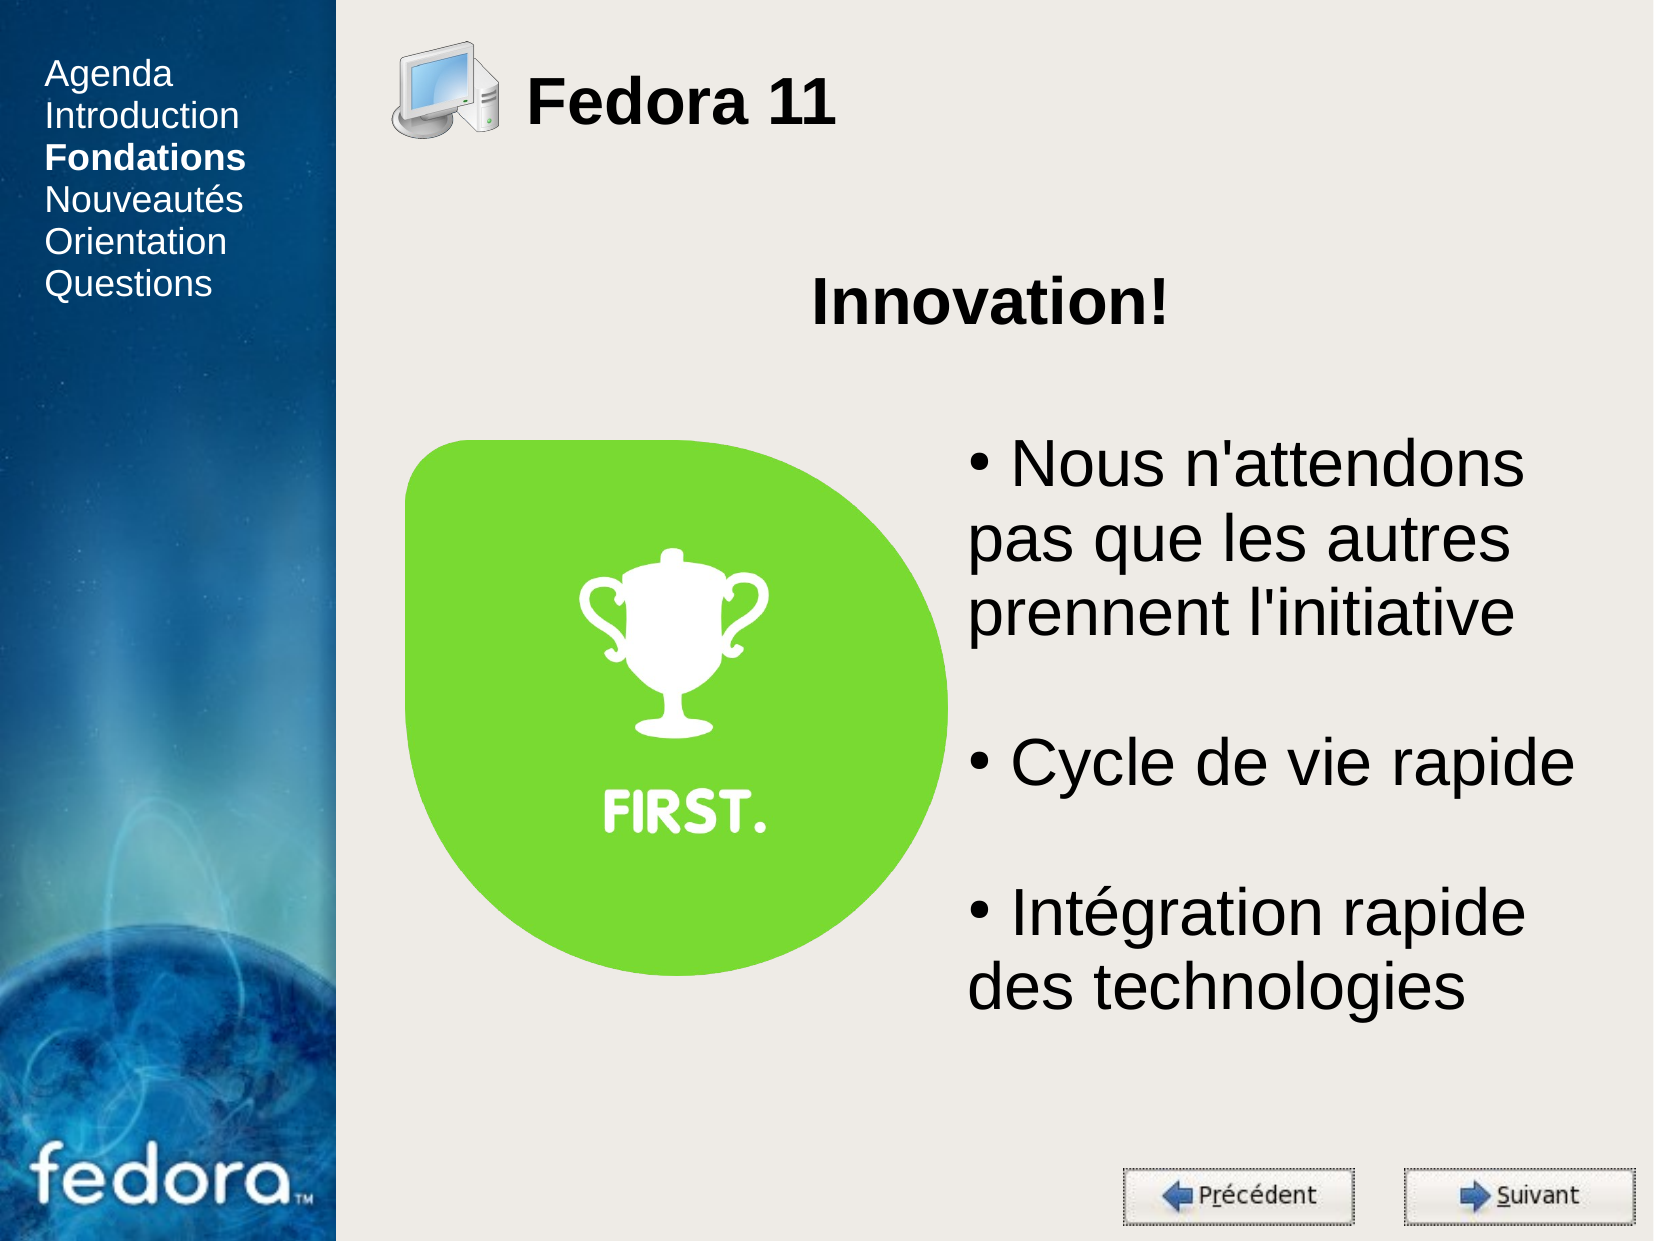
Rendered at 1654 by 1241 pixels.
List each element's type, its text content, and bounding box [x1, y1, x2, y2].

text_box Innovation! [436, 256, 1547, 347]
subtitle Nous n'attendons pas que les autres prennent l'initiative Cycle de vie rapide Intégration rapide des technologies [967, 346, 1641, 1030]
picture [0, 0, 1654, 1241]
text_box Agenda Introduction Fondations Nouveautés Orientation Questions [29, 45, 327, 313]
text_box Fedora 11 [511, 56, 1316, 147]
